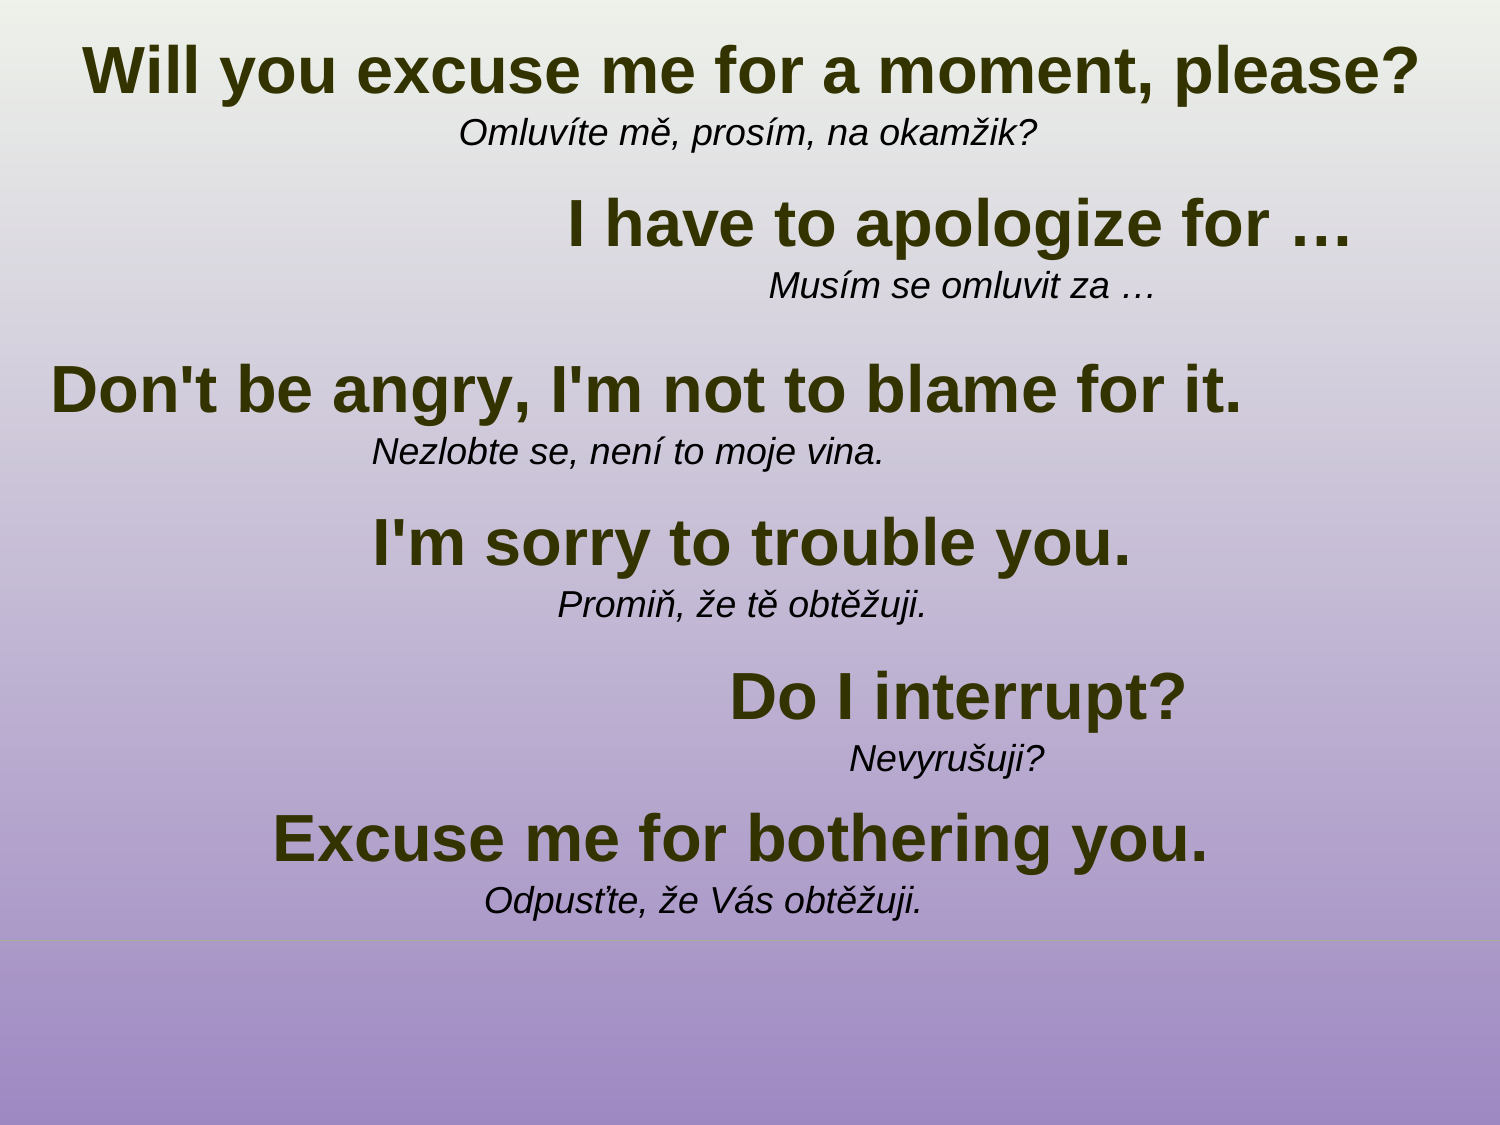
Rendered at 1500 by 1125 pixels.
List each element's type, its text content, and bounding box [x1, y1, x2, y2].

text_box Nezlobte se, není to moje vina. [356, 418, 901, 480]
text_box I'm sorry to trouble you. [358, 491, 1149, 587]
text_box Will you excuse me for a moment, please? [5, 18, 1500, 115]
text_box Don't be angry, I'm not to blame for it. [35, 337, 1500, 434]
text_box Promiň, že tě obtěžuji. [542, 572, 943, 633]
text_box Musím se omluvit za … [753, 253, 1174, 315]
text_box Excuse me for bothering you. [257, 786, 1225, 883]
text_box Nevyrušuji? [834, 726, 1060, 787]
text_box Omluvíte mě, prosím, na okamžik? [443, 100, 1053, 161]
text_box Odpusťte, že Vás obtěžuji. [469, 867, 939, 929]
text_box I have to apologize for … [552, 172, 1372, 269]
text_box Do I interrupt? [714, 645, 1453, 741]
